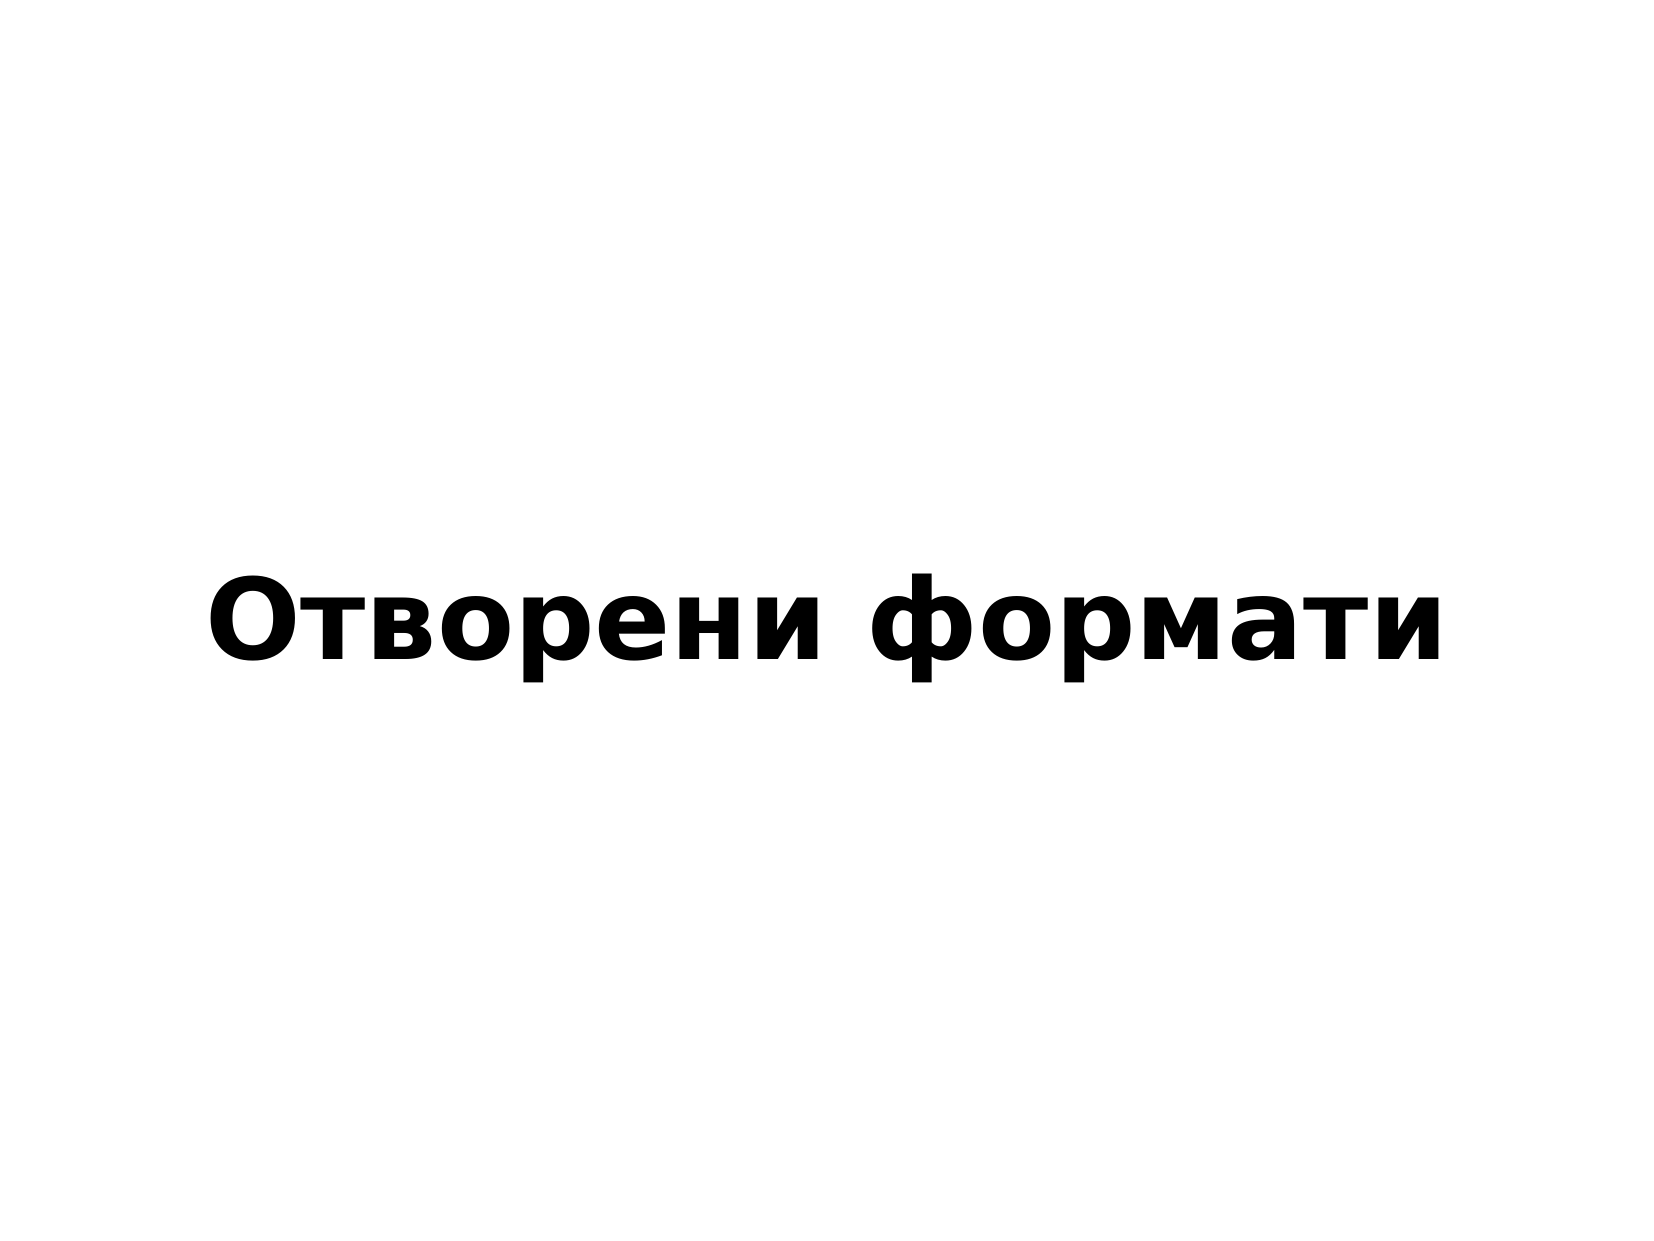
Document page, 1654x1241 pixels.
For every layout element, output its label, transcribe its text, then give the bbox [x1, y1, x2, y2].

subtitle Отворени формати [0, 0, 1654, 1241]
